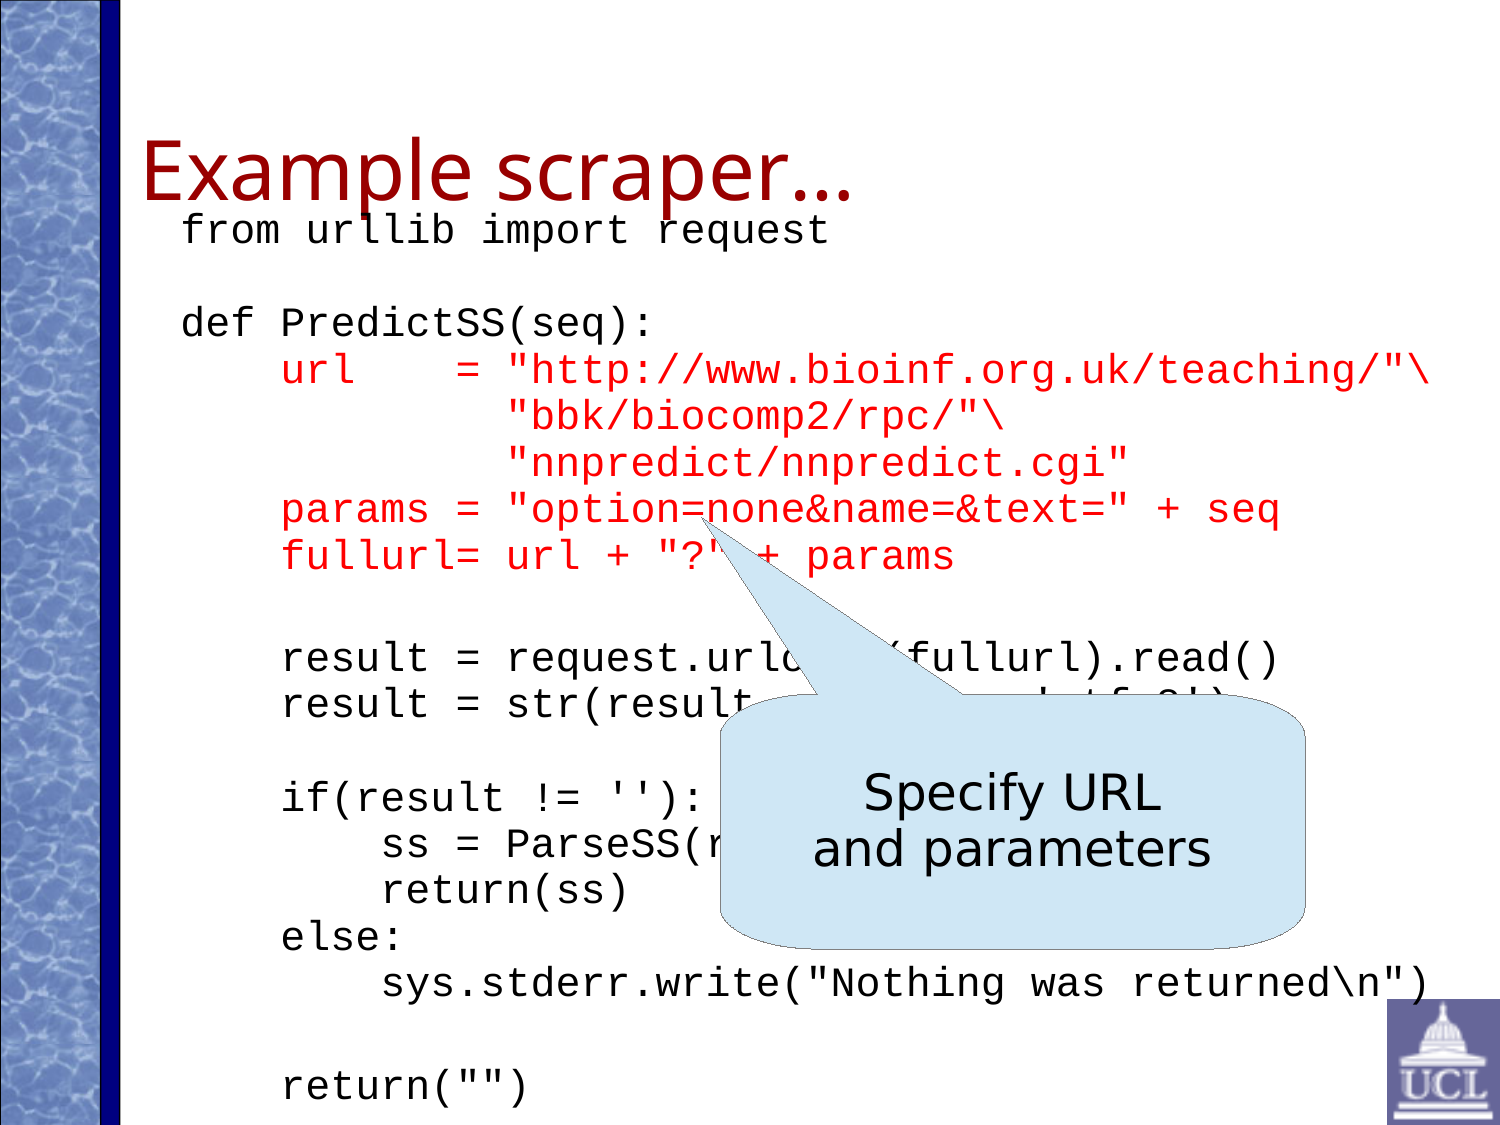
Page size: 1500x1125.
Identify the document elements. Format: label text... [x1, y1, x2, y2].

text_box Specify URL and parameters [701, 517, 1306, 950]
title Example scraper… [124, 37, 1413, 225]
picture [1, 1, 99, 1125]
picture [1387, 999, 1500, 1125]
text_box from urllib import request def PredictSS(seq): url = "http://www.bioinf.org.uk/teaching/"\ "bbk/biocomp2/rpc/"\ "nnpredict/nnpredict.cgi" params = "option=none&name=&text=" + seq fullurl= url + "?" + params result = request.urlopen(fullurl).read() result = str(result, encoding='utf-8') if(result != ''): ss = ParseSS(result) return(ss) else: sys.stderr.write("Nothing was returned\n") return("") [165, 199, 1446, 1120]
